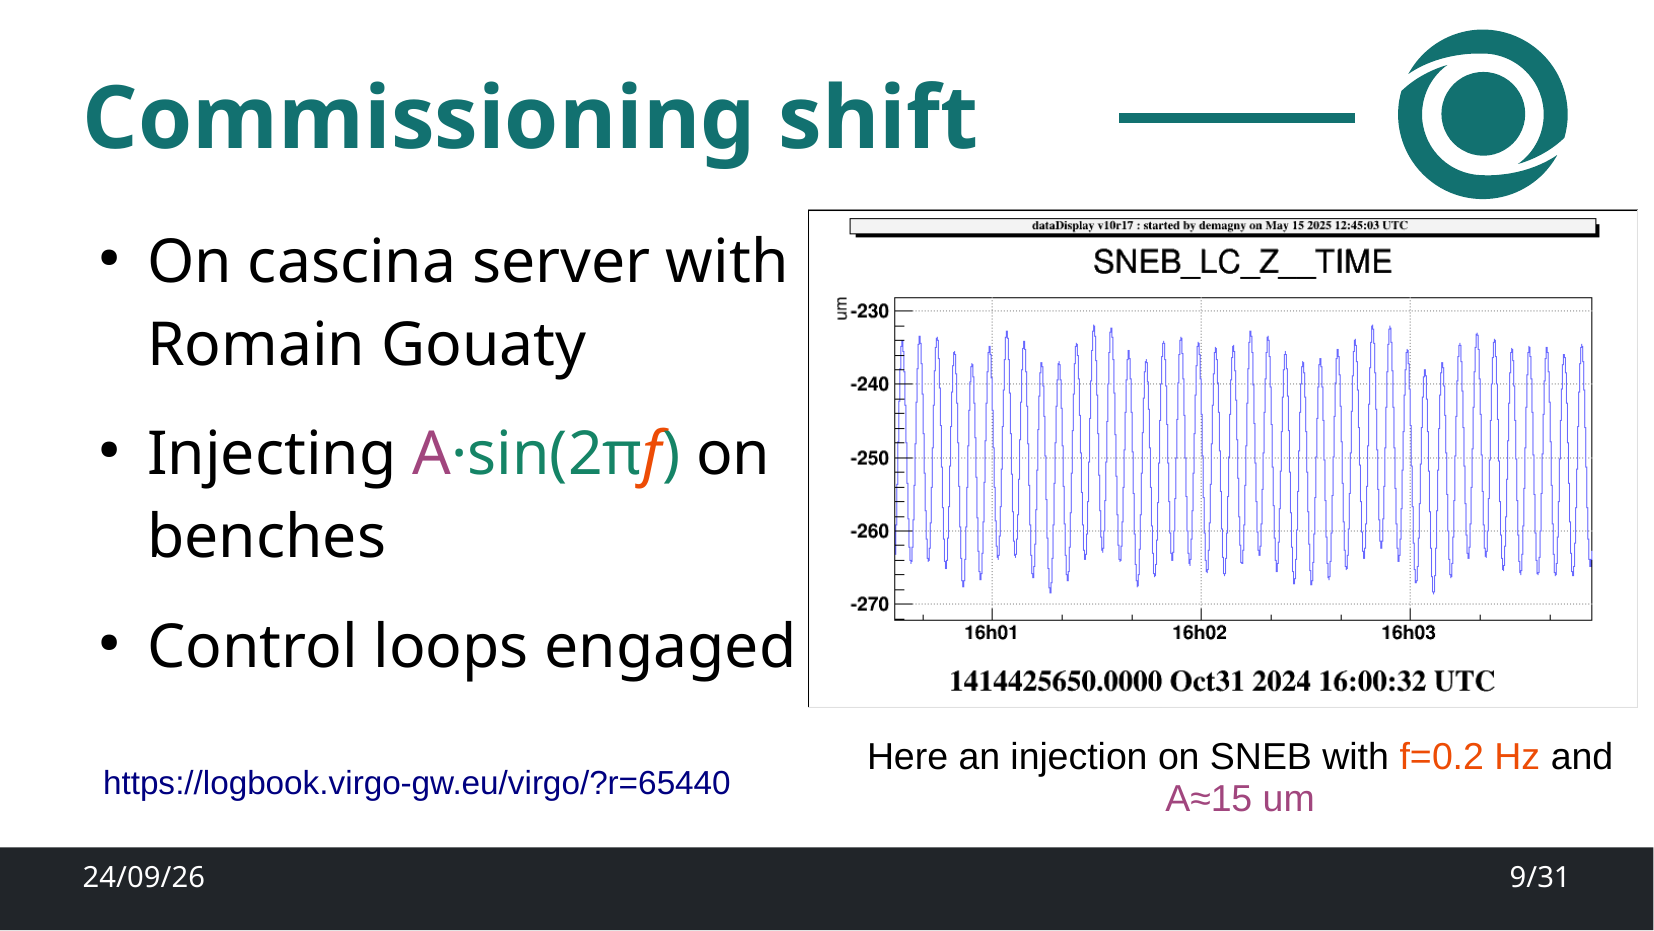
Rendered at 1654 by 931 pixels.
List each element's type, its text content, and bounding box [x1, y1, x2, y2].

text_box https://logbook.virgo-gw.eu/virgo/?r=65440 [88, 757, 768, 851]
picture [808, 209, 1638, 709]
title Commissioning shift [82, 37, 1241, 193]
text_box Here an injection on SNEB with f=0.2 Hz and A≈15 um [826, 727, 1654, 827]
list On cascina server with Romain Gouaty Injecting A·sin(2πf) on benches Control loops engaged [82, 217, 809, 758]
